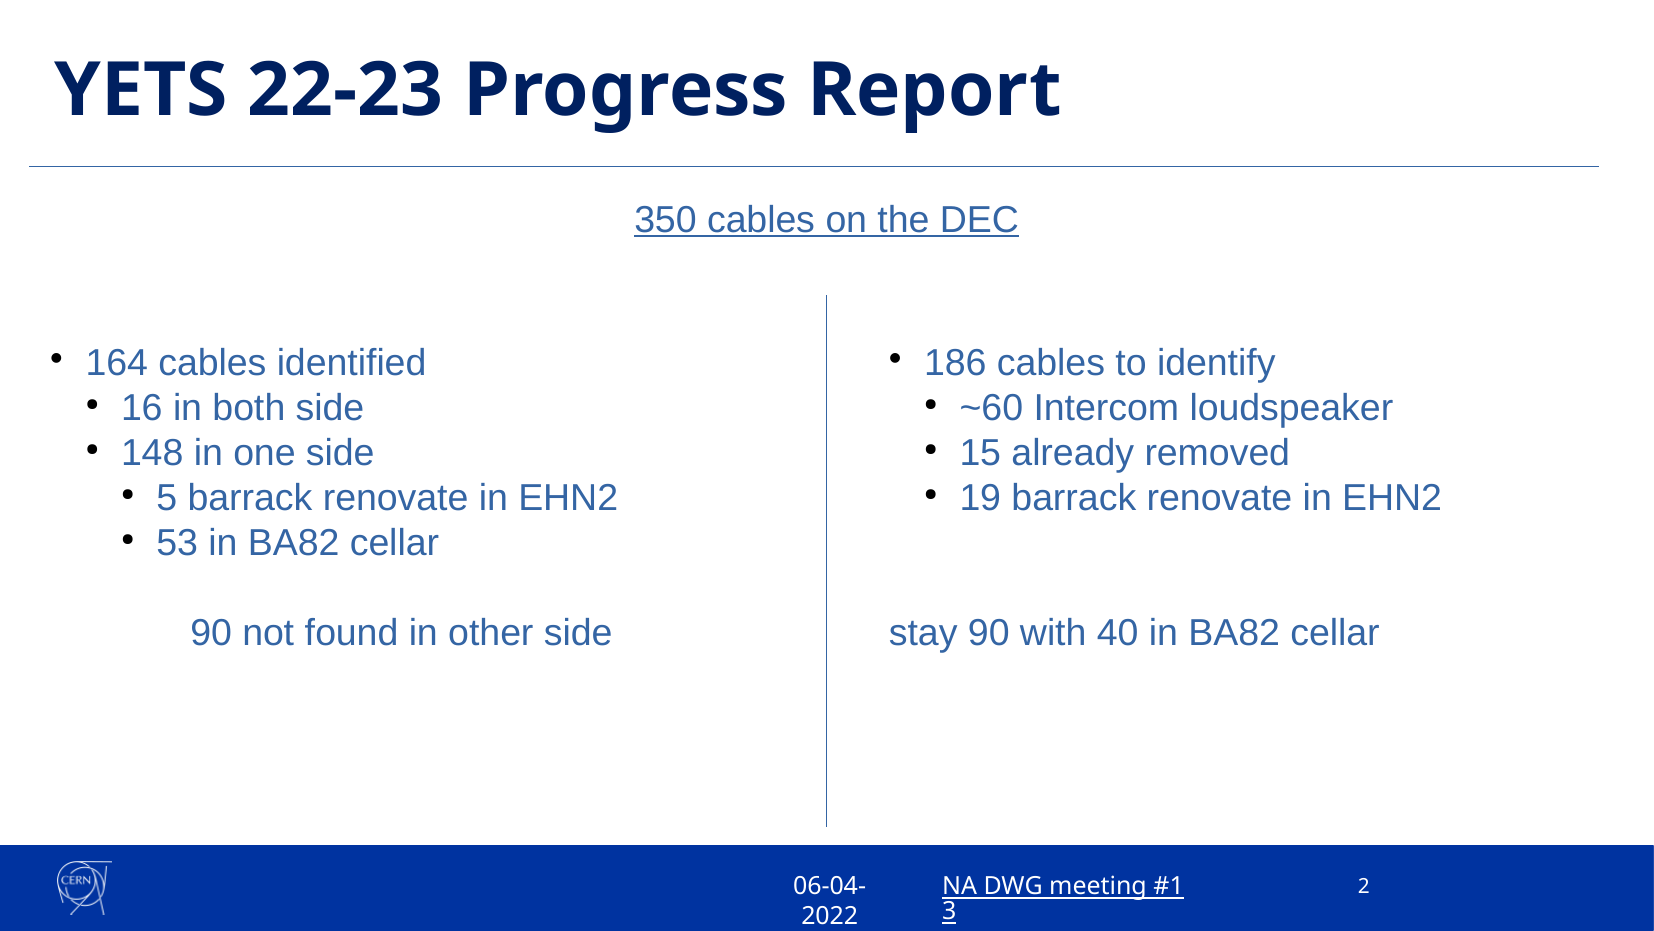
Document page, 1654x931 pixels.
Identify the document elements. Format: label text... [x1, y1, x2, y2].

text_box 06-04-2022 [755, 862, 904, 912]
picture [57, 861, 112, 915]
text_box YETS 22-23 Progress Report [55, 50, 1598, 153]
text_box 186 cables to identify ~60 Intercom loudspeaker 15 already removed 19 barrack renovate in EHN2 stay 90 with 40 in BA82 cellar [874, 330, 1654, 827]
text_box 350 cables on the DEC [0, 187, 1654, 259]
text_box <number> [1277, 862, 1370, 912]
text_box NA DWG meeting #13 [927, 862, 1205, 912]
text_box 164 cables identified 16 in both side 148 in one side 5 barrack renovate in EHN2 53 in BA82 cellar 90 not found in other side [35, 330, 768, 827]
